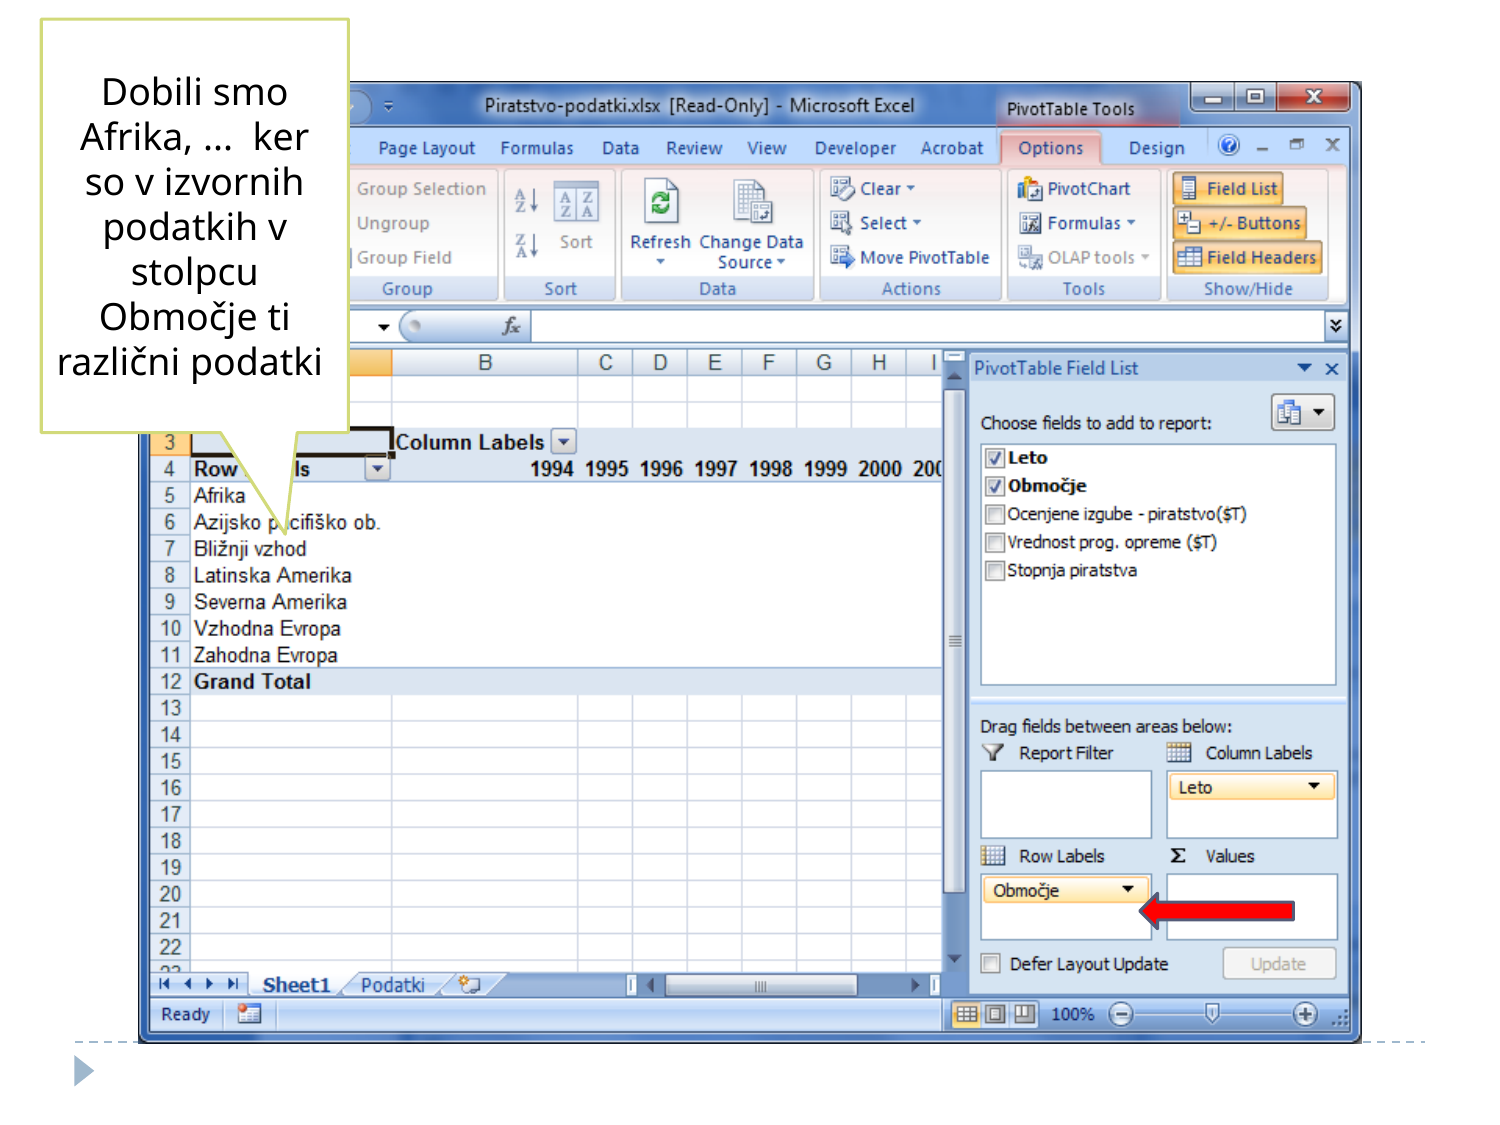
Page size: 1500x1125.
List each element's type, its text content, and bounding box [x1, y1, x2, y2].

text_box Dobili smo Afrika, ... ker so v izvornih podatkih v stolpcu Območje ti različni podatki [41, 19, 349, 535]
text_box [1139, 893, 1294, 929]
picture [138, 81, 1362, 1044]
